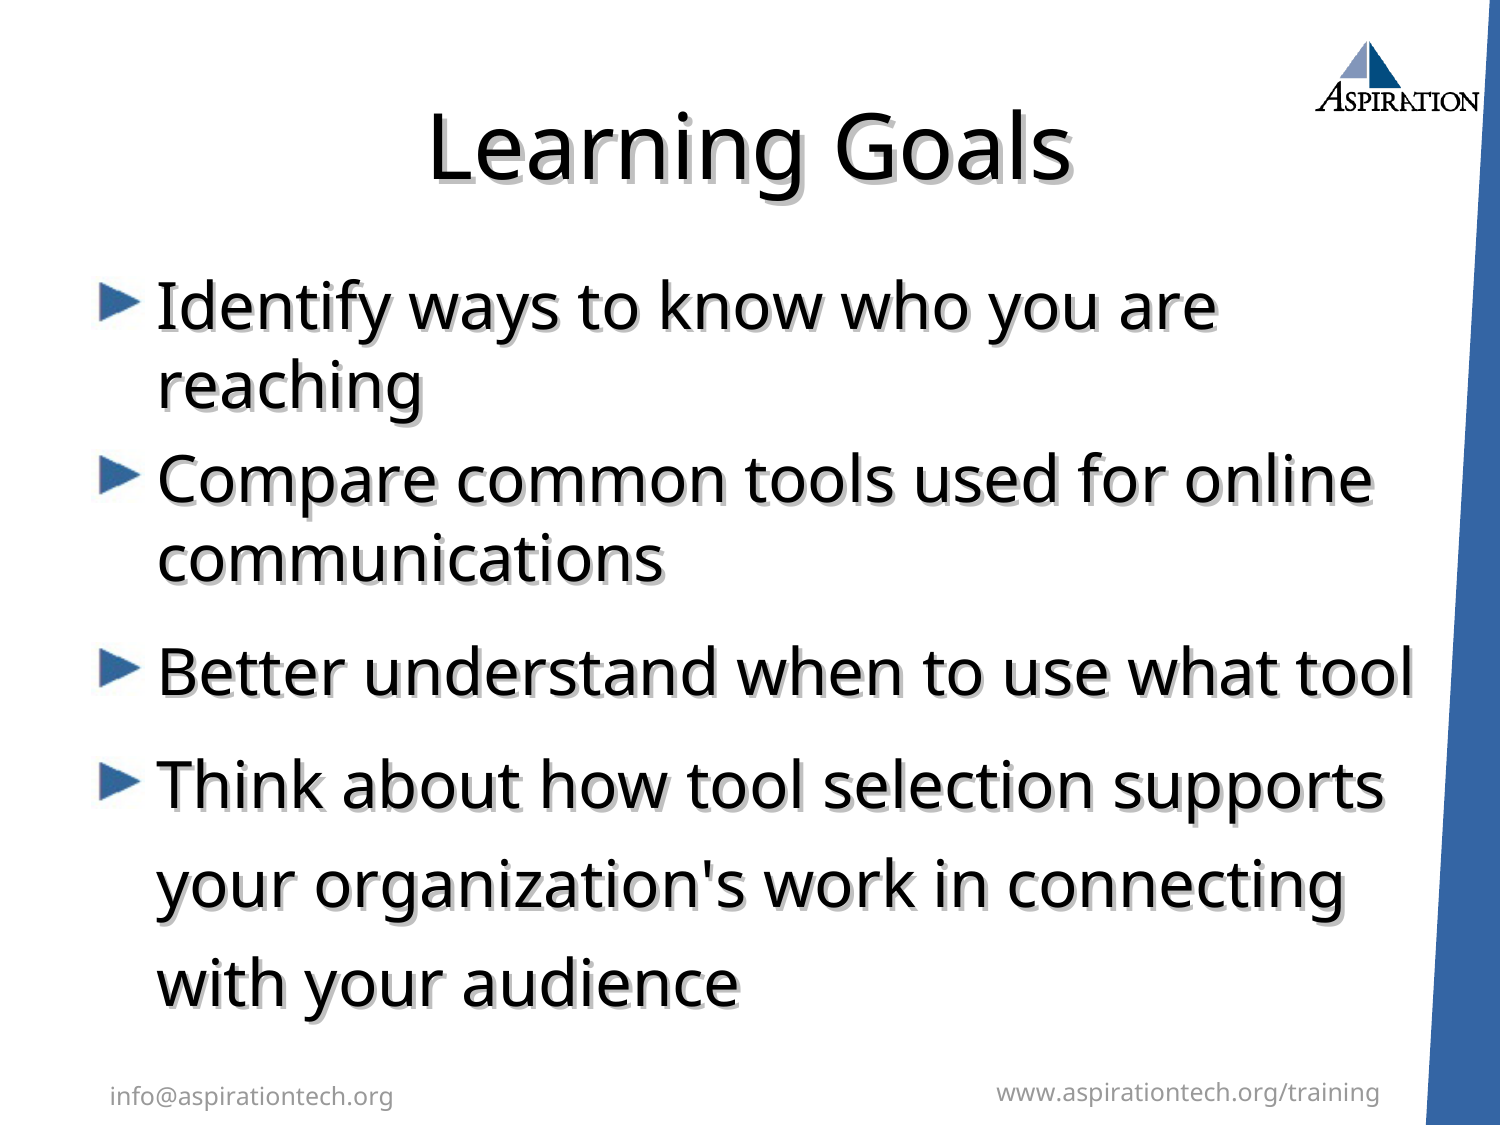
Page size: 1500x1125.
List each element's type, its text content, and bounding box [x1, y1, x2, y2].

picture [1315, 41, 1480, 120]
title Learning Goals [75, 44, 1426, 233]
list Identify ways to know who you are reaching Compare common tools used for online communications Better understand when to use what tool Think about how tool selection supports your organization's work in connecting with your audience [75, 263, 1426, 1036]
